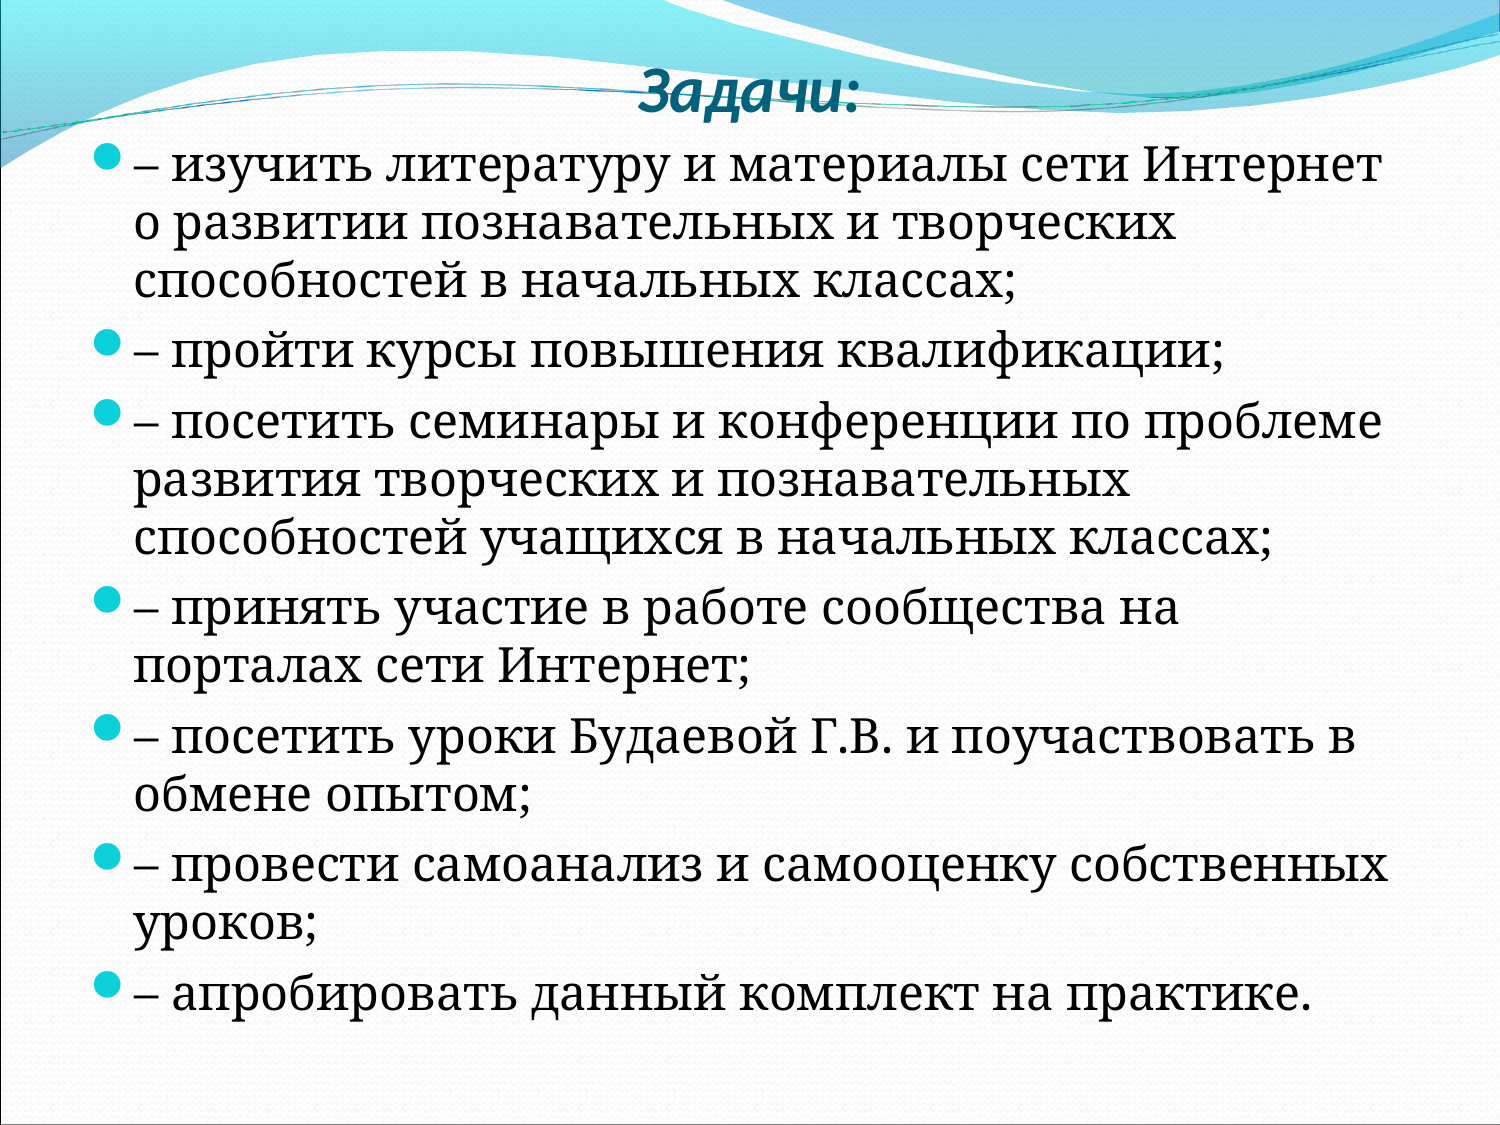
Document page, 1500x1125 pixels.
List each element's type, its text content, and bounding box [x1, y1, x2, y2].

list – изучить литературу и материалы сети Интернет о развитии познавательных и творческих способностей в начальных классах; – пройти курсы повышения квалификации; – посетить семинары и конференции по проблеме развития творческих и познавательных способностей учащихся в начальных классах; – принять участие в работе сообщества на порталах сети Интернет; – посетить уроки Будаевой Г.В. и поучаствовать в обмене опытом; – провести самоанализ и самооценку собственных уроков; – апробировать данный комплект на практике. [75, 125, 1426, 1038]
title Задачи: [75, 30, 1426, 125]
picture [0, 0, 1500, 1125]
